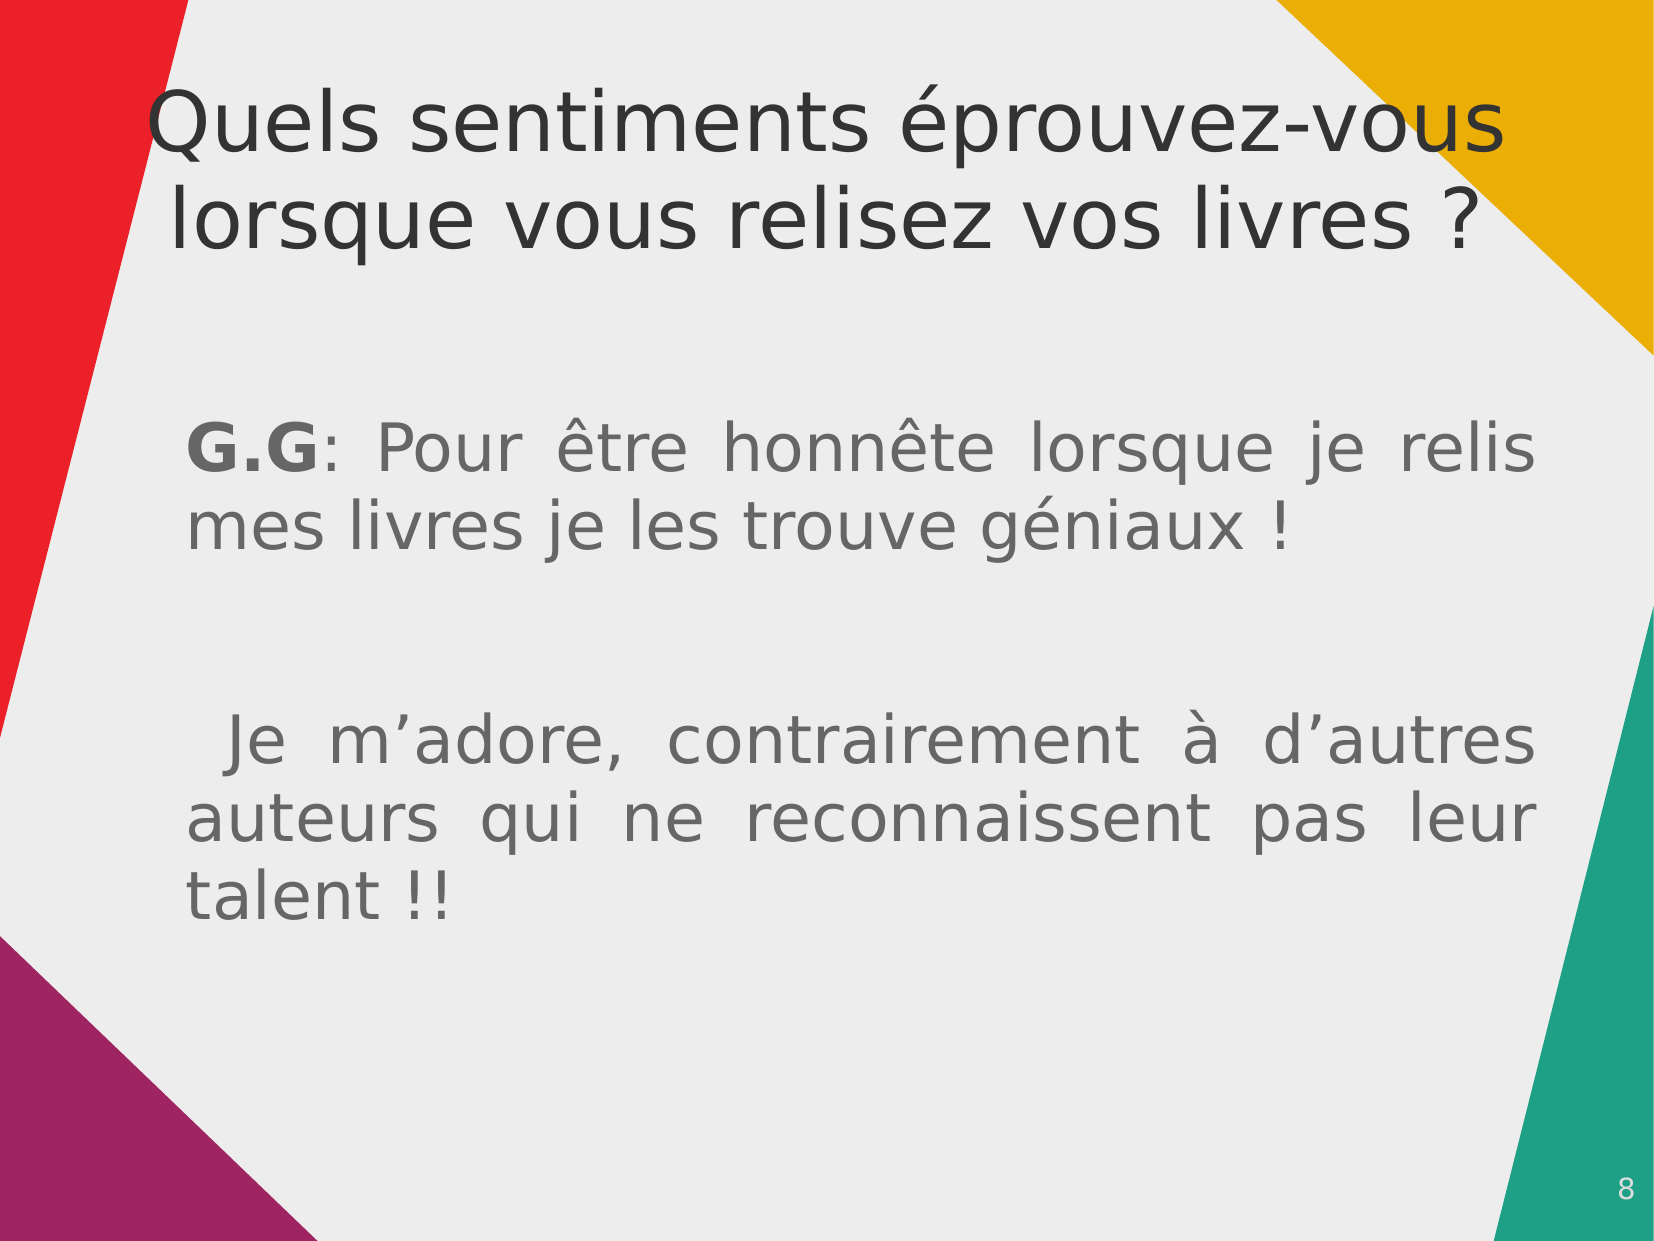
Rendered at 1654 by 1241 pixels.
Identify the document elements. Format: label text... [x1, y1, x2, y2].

title Quels sentiments éprouvez-vous lorsque vous relisez vos livres ? [114, 73, 1539, 271]
list G.G: Pour être honnête lorsque je relis mes livres je les trouve géniaux ! Je m’adore, contrairement à d’autres auteurs qui ne reconnaissent pas leur talent !! [114, 302, 1539, 1033]
